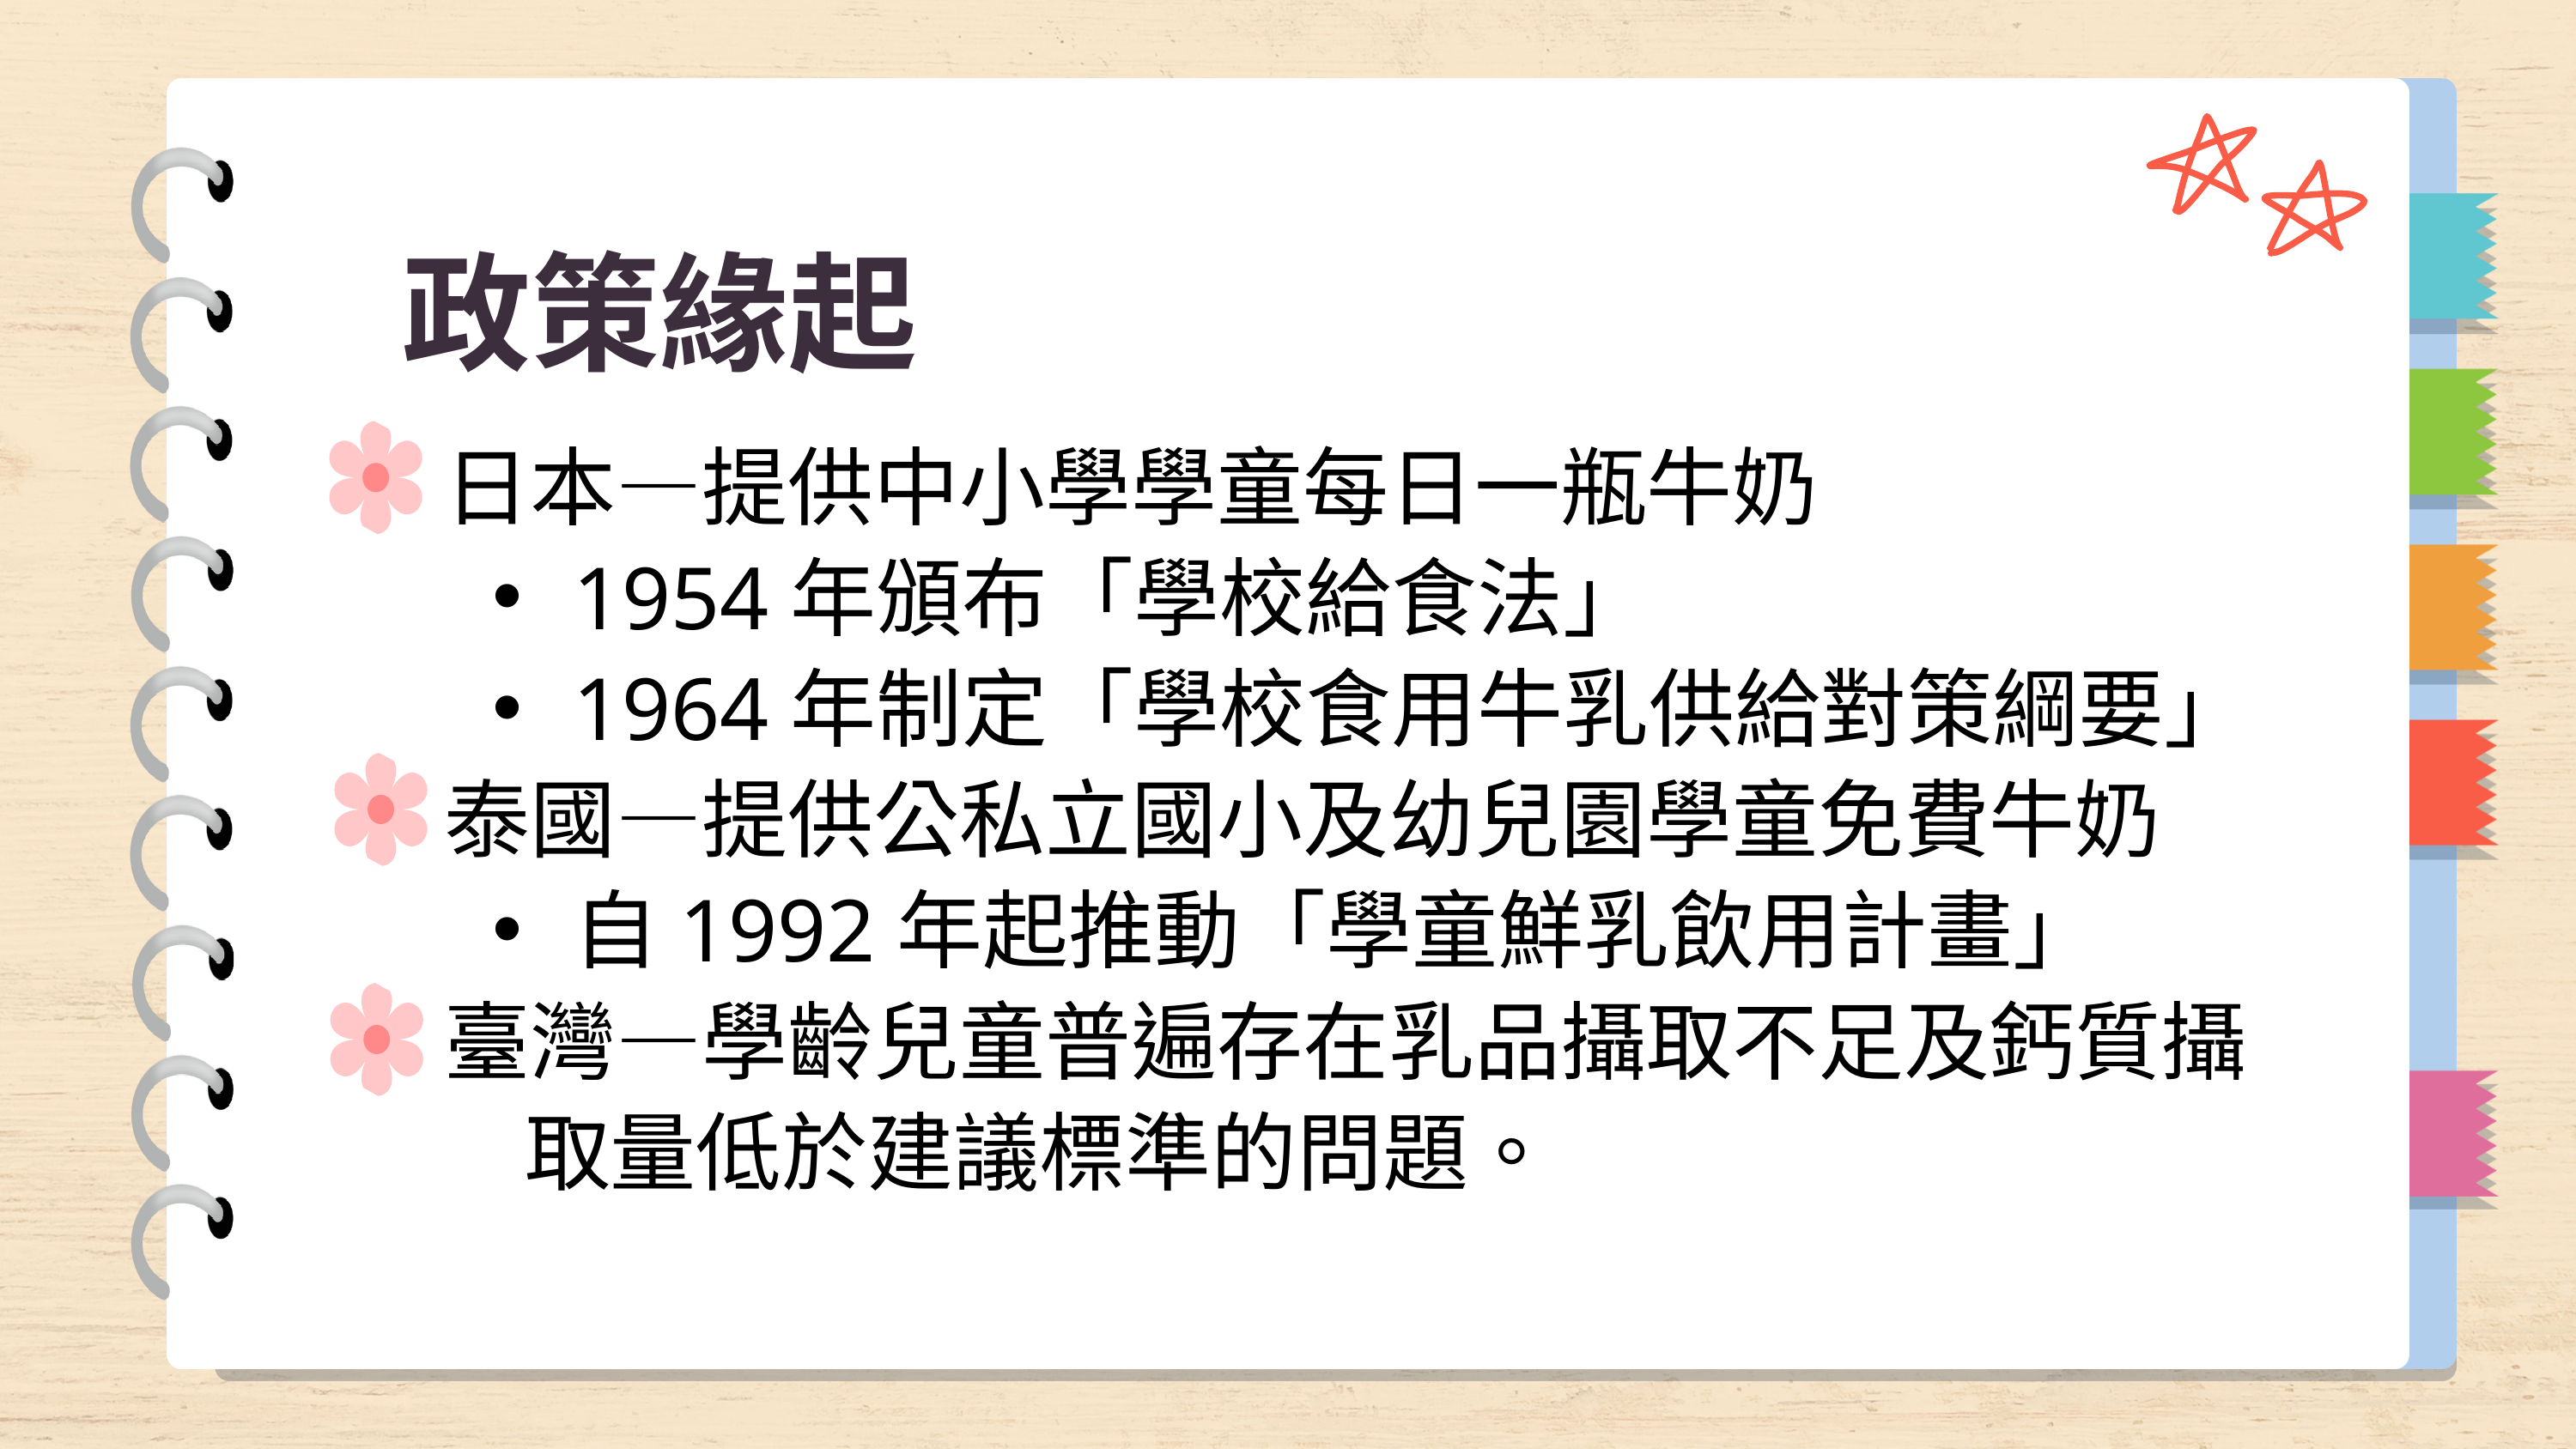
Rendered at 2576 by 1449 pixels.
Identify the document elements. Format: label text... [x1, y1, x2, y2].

text_box 日本—提供中小學學童每日一瓶牛奶 1954年頒布「學校給食法」 1964年制定「學校食用牛乳供給對策綱要」 泰國—提供公私立國小及幼兒園學童免費牛奶 自1992年起推動「學童鮮乳飲用計畫」 臺灣—學齡兒童普遍存在乳品攝取不足及鈣質攝取量低於建議標準的問題。 [363, 425, 2254, 1201]
text_box [130, 148, 234, 1301]
text_box [2146, 112, 2368, 258]
text_box [302, 407, 449, 548]
text_box 政策緣起 [402, 211, 2021, 380]
text_box [307, 739, 454, 880]
text_box [303, 969, 450, 1110]
